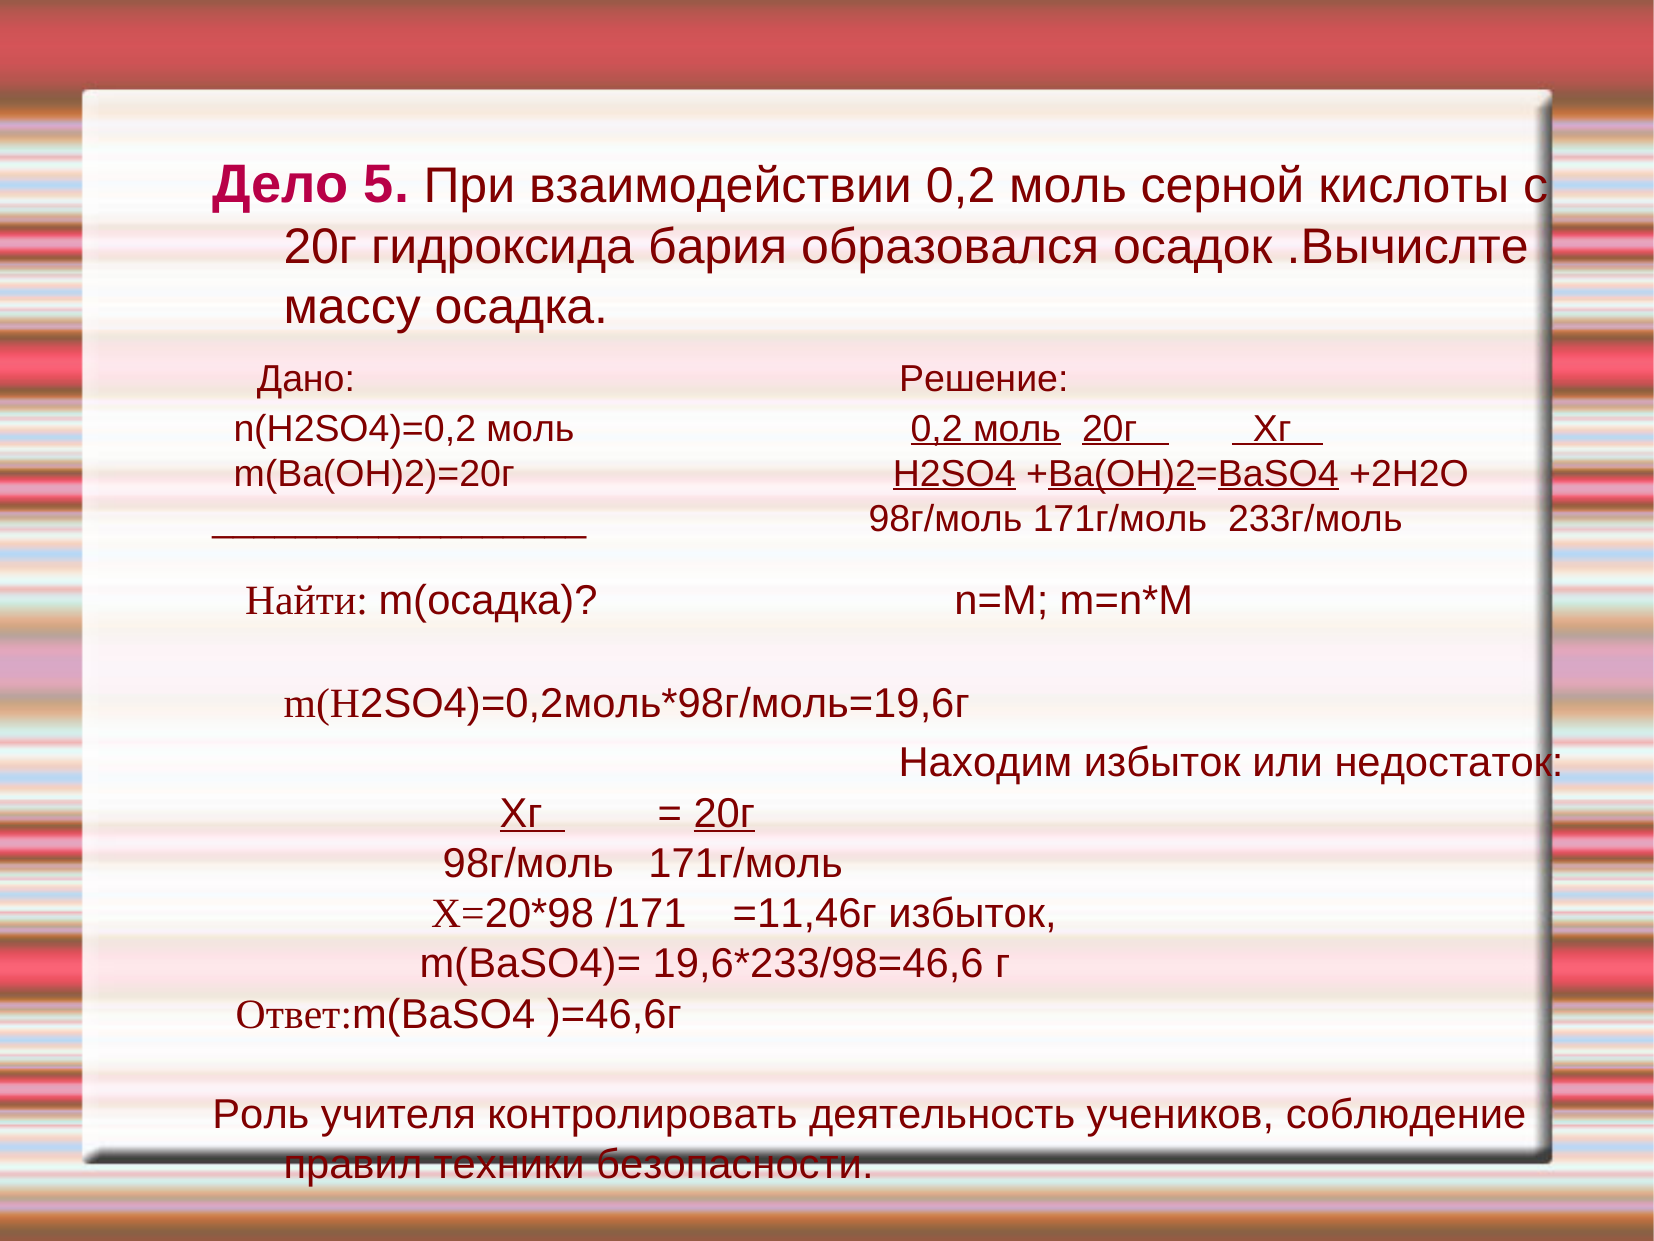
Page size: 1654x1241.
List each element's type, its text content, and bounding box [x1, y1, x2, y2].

list Дело 5. При взаимодействии 0,2 моль серной кислоты с 20г гидроксида бария образовался осадок .Вычислте массу осадка. Дано: Решение: n(H2SO4)=0,2 моль 0,2 моль 20г Xг m(Ba(OH)2)=20г H2SO4 +Ba(OH)2=BaSO4 +2H2O __________________ 98г/моль 171г/моль 233г/моль Найти: m(осадка)? n=M; m=n*M m(H2SO4)=0,2моль*98г/моль=19,6г Находим избыток или недостаток: Xг = 20г 98г/моль 171г/моль Х=20*98 /171 =11,46г избыток, m(BaSO4)= 19,6*233/98=46,6 г Ответ:m(BaSO4 )=46,6г Роль учителя контролировать деятельность учеников, соблюдение правил техники безопасности. [118, 88, 1565, 1241]
